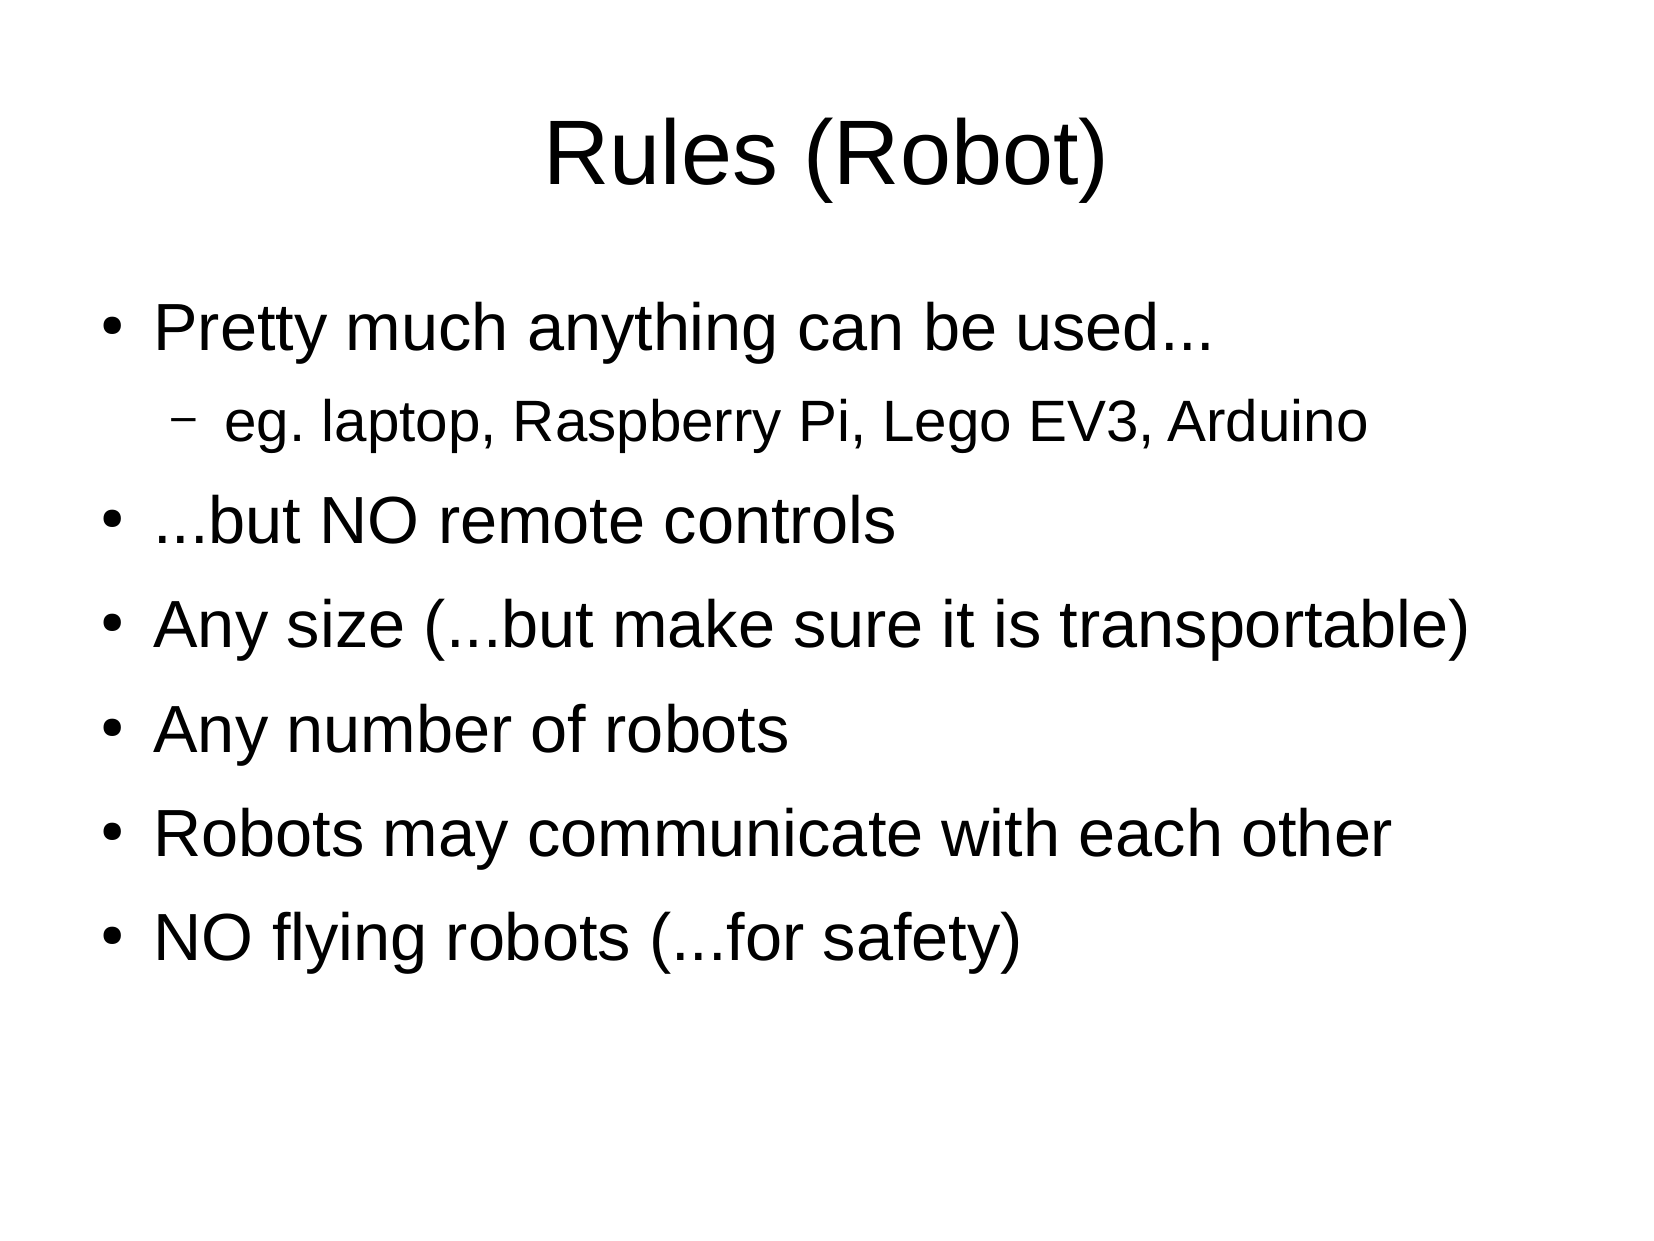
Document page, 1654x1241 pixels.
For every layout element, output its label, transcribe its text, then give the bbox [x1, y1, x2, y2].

title Rules (Robot) [82, 49, 1571, 257]
list Pretty much anything can be used... eg. laptop, Raspberry Pi, Lego EV3, Arduino ...but NO remote controls Any size (...but make sure it is transportable) Any number of robots Robots may communicate with each other NO flying robots (...for safety) [82, 290, 1571, 1010]
